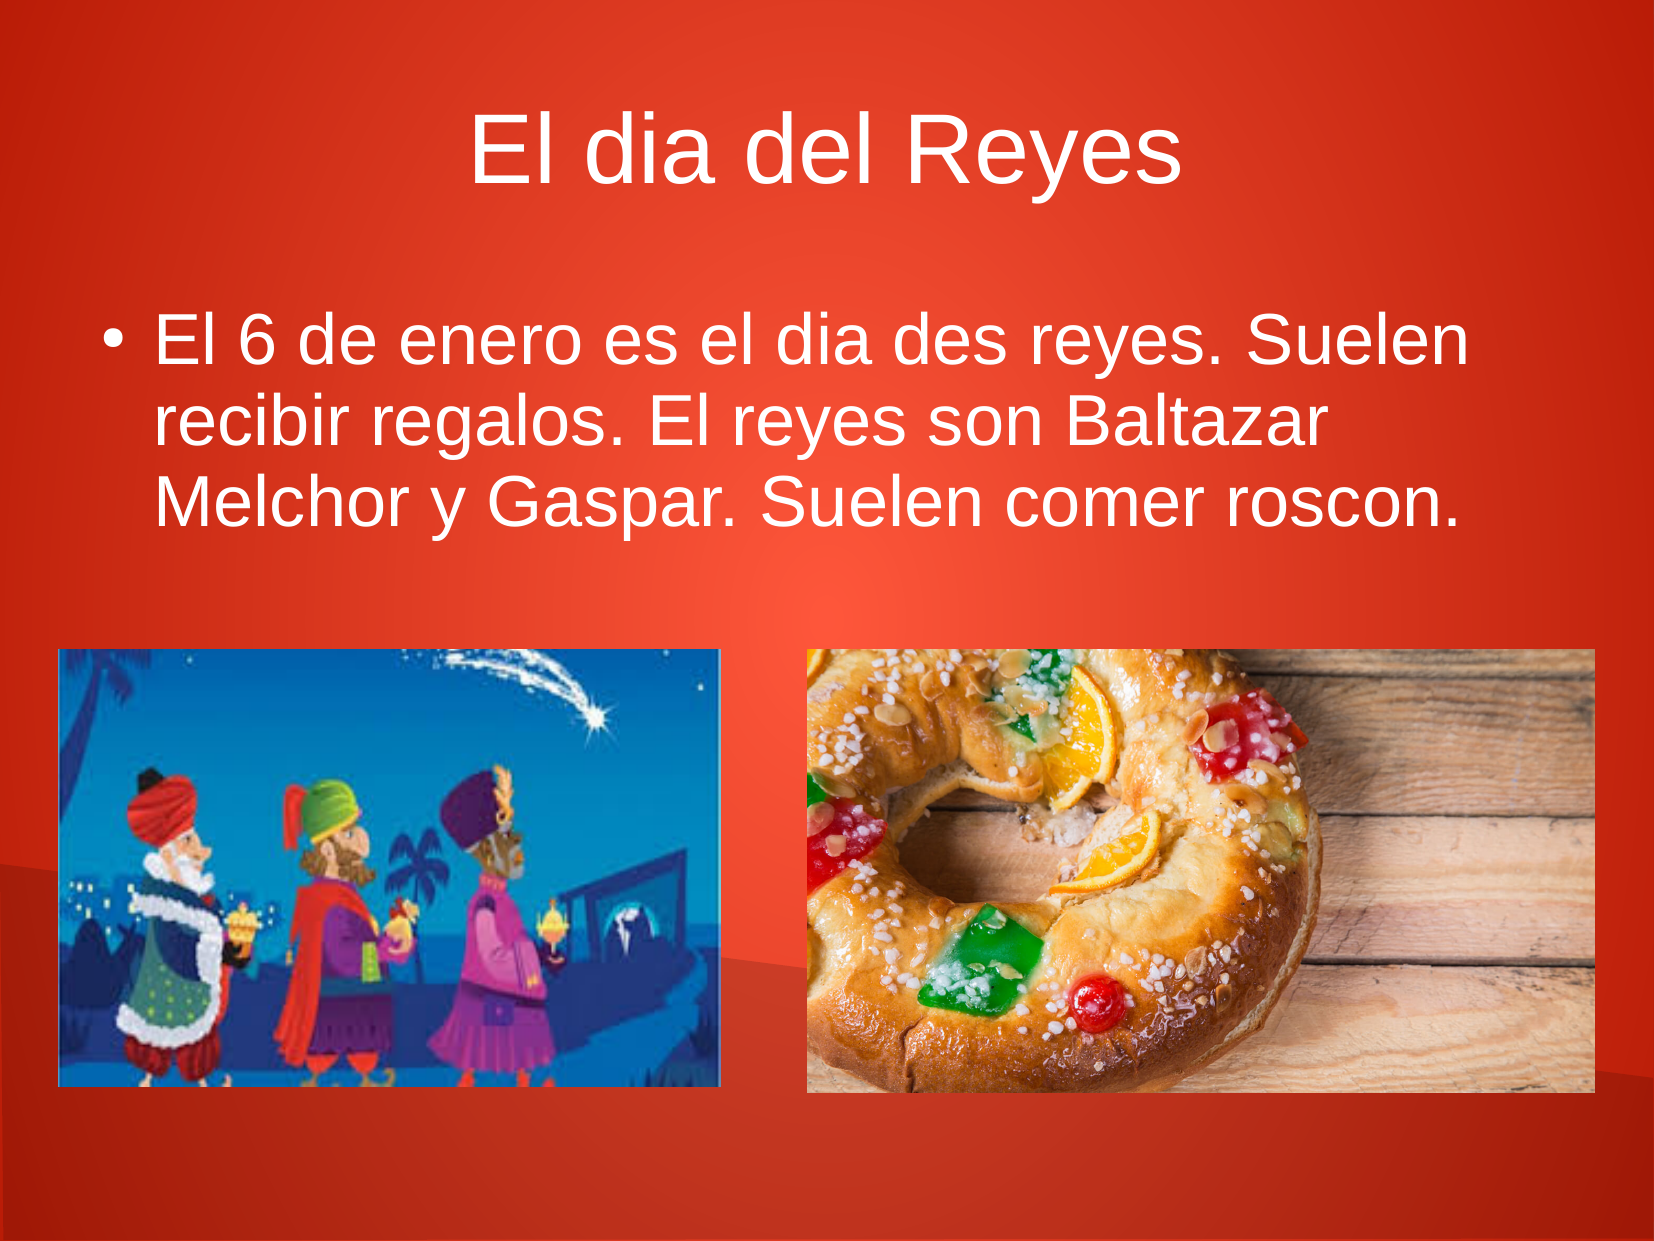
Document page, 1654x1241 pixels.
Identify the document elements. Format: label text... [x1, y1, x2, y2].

picture [58, 649, 721, 1087]
title El dia del Reyes [82, 47, 1571, 252]
list El 6 de enero es el dia des reyes. Suelen recibir regalos. El reyes son Baltazar Melchor y Gaspar. Suelen comer roscon. [82, 299, 1571, 1019]
picture [807, 649, 1595, 1093]
